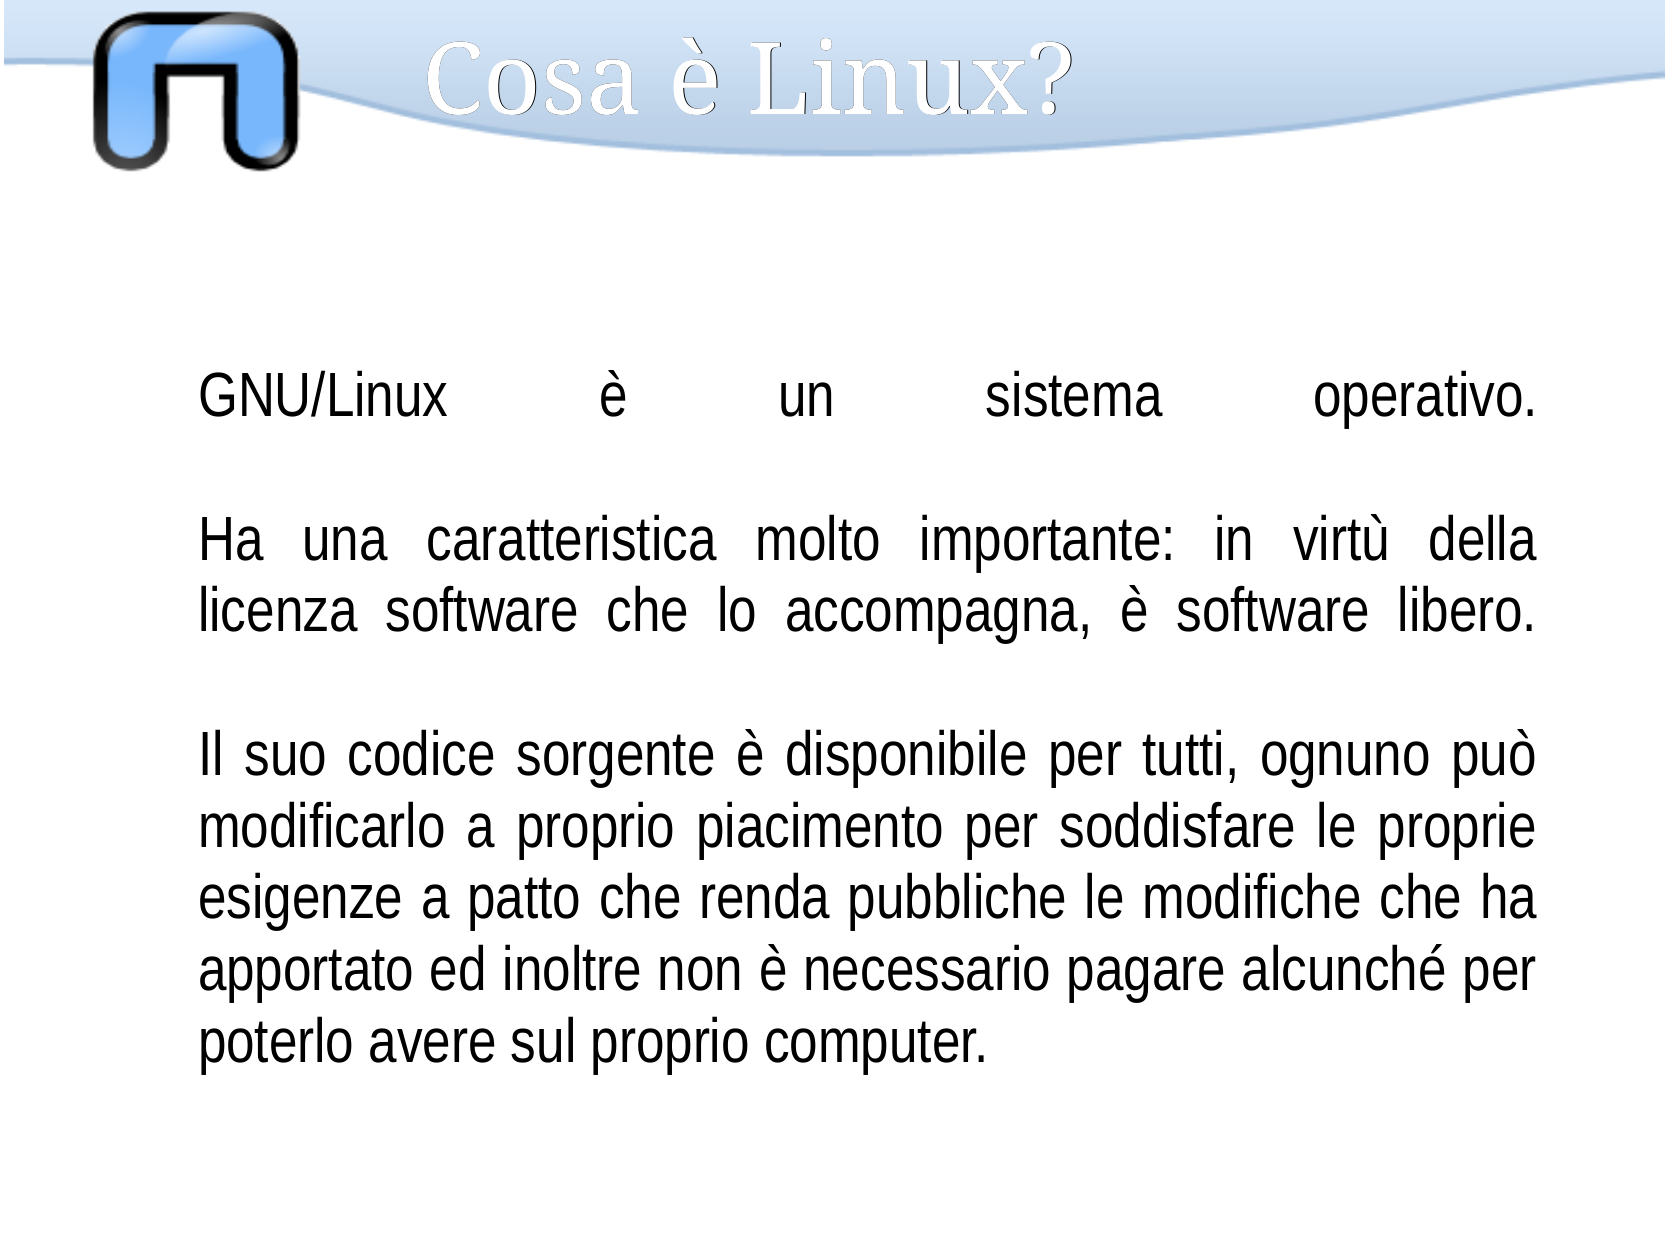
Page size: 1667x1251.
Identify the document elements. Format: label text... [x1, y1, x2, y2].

text_box Cosa è Linux? [407, 0, 1443, 168]
picture [0, 0, 1667, 1251]
title GNU/Linux è un sistema operativo. Ha una caratteristica molto importante: in virtù della licenza software che lo accompagna, è software libero. Il suo codice sorgente è disponibile per tutti, ognuno può modificarlo a proprio piacimento per soddisfare le proprie esigenze a patto che renda pubbliche le modifiche che ha apportato ed inoltre non è necessario pagare alcunché per poterlo avere sul proprio computer. [198, 209, 1540, 1172]
